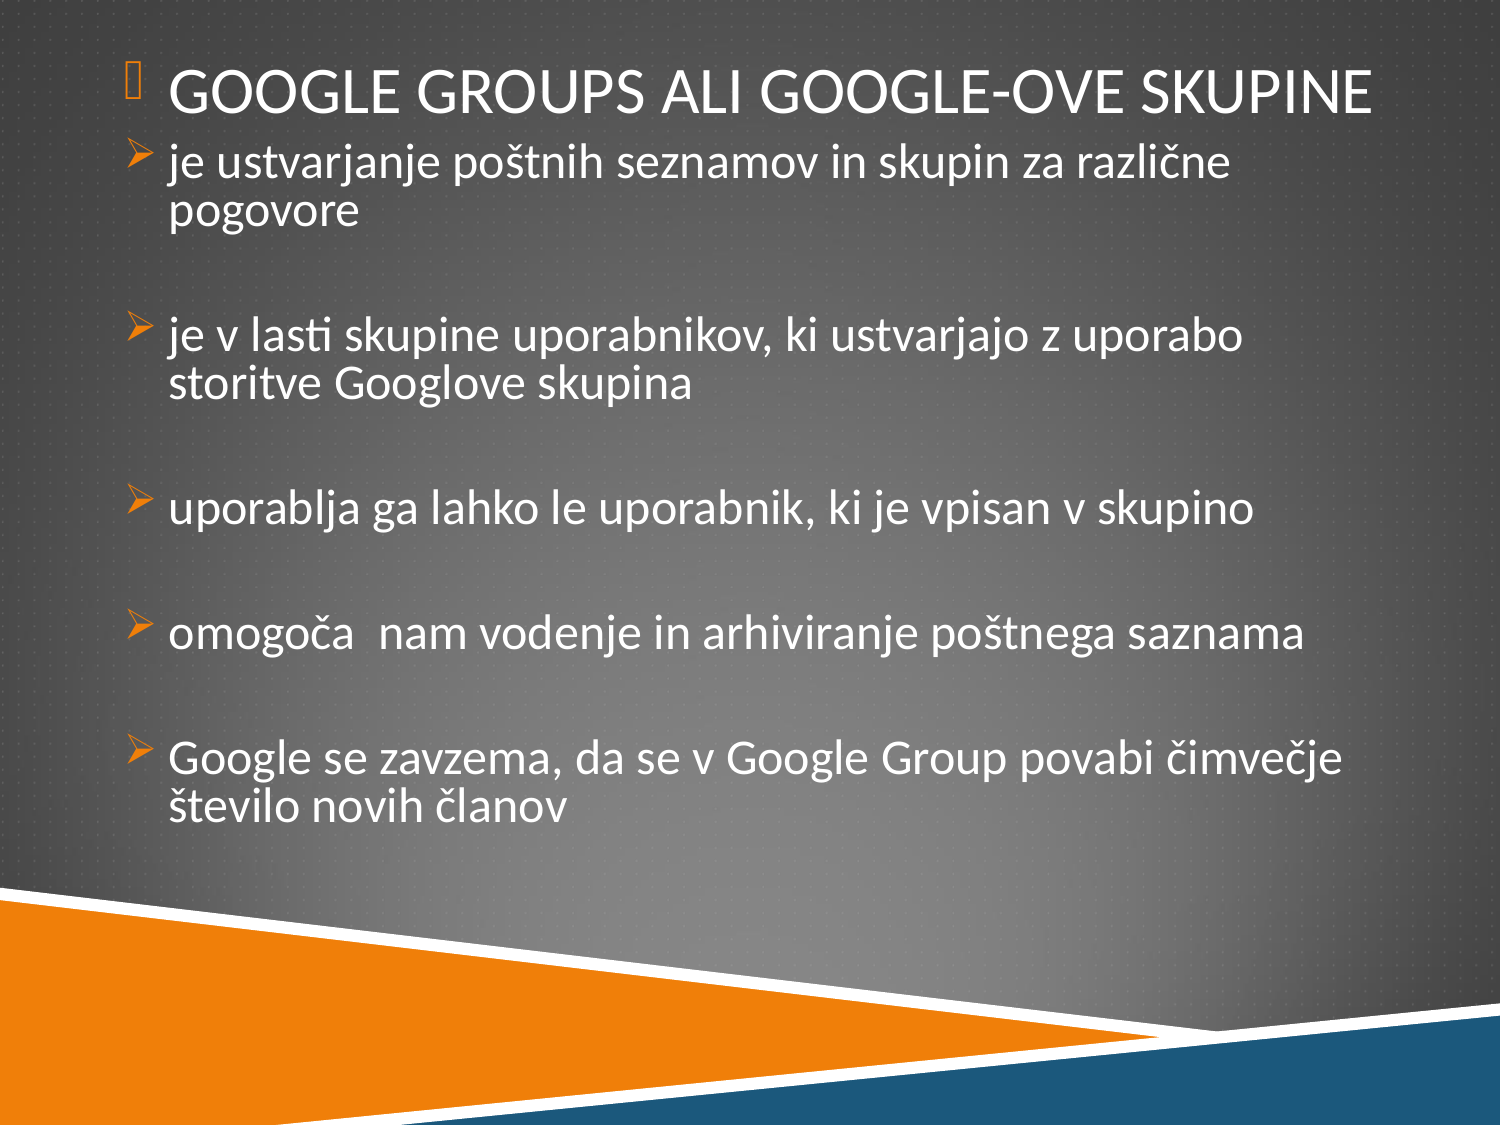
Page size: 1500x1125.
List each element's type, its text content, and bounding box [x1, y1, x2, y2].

list GOOGLE GROUPS ALI GOOGLE-OVE SKUPINE je ustvarjanje poštnih seznamov in skupin za različne pogovore je v lasti skupine uporabnikov, ki ustvarjajo z uporabo storitve Googlove skupina uporablja ga lahko le uporabnik, ki je vpisan v skupino omogoča nam vodenje in arhiviranje poštnega saznama Google se zavzema, da se v Google Group povabi čimvečje število novih članov [112, 54, 1388, 952]
picture [0, 0, 1500, 1031]
